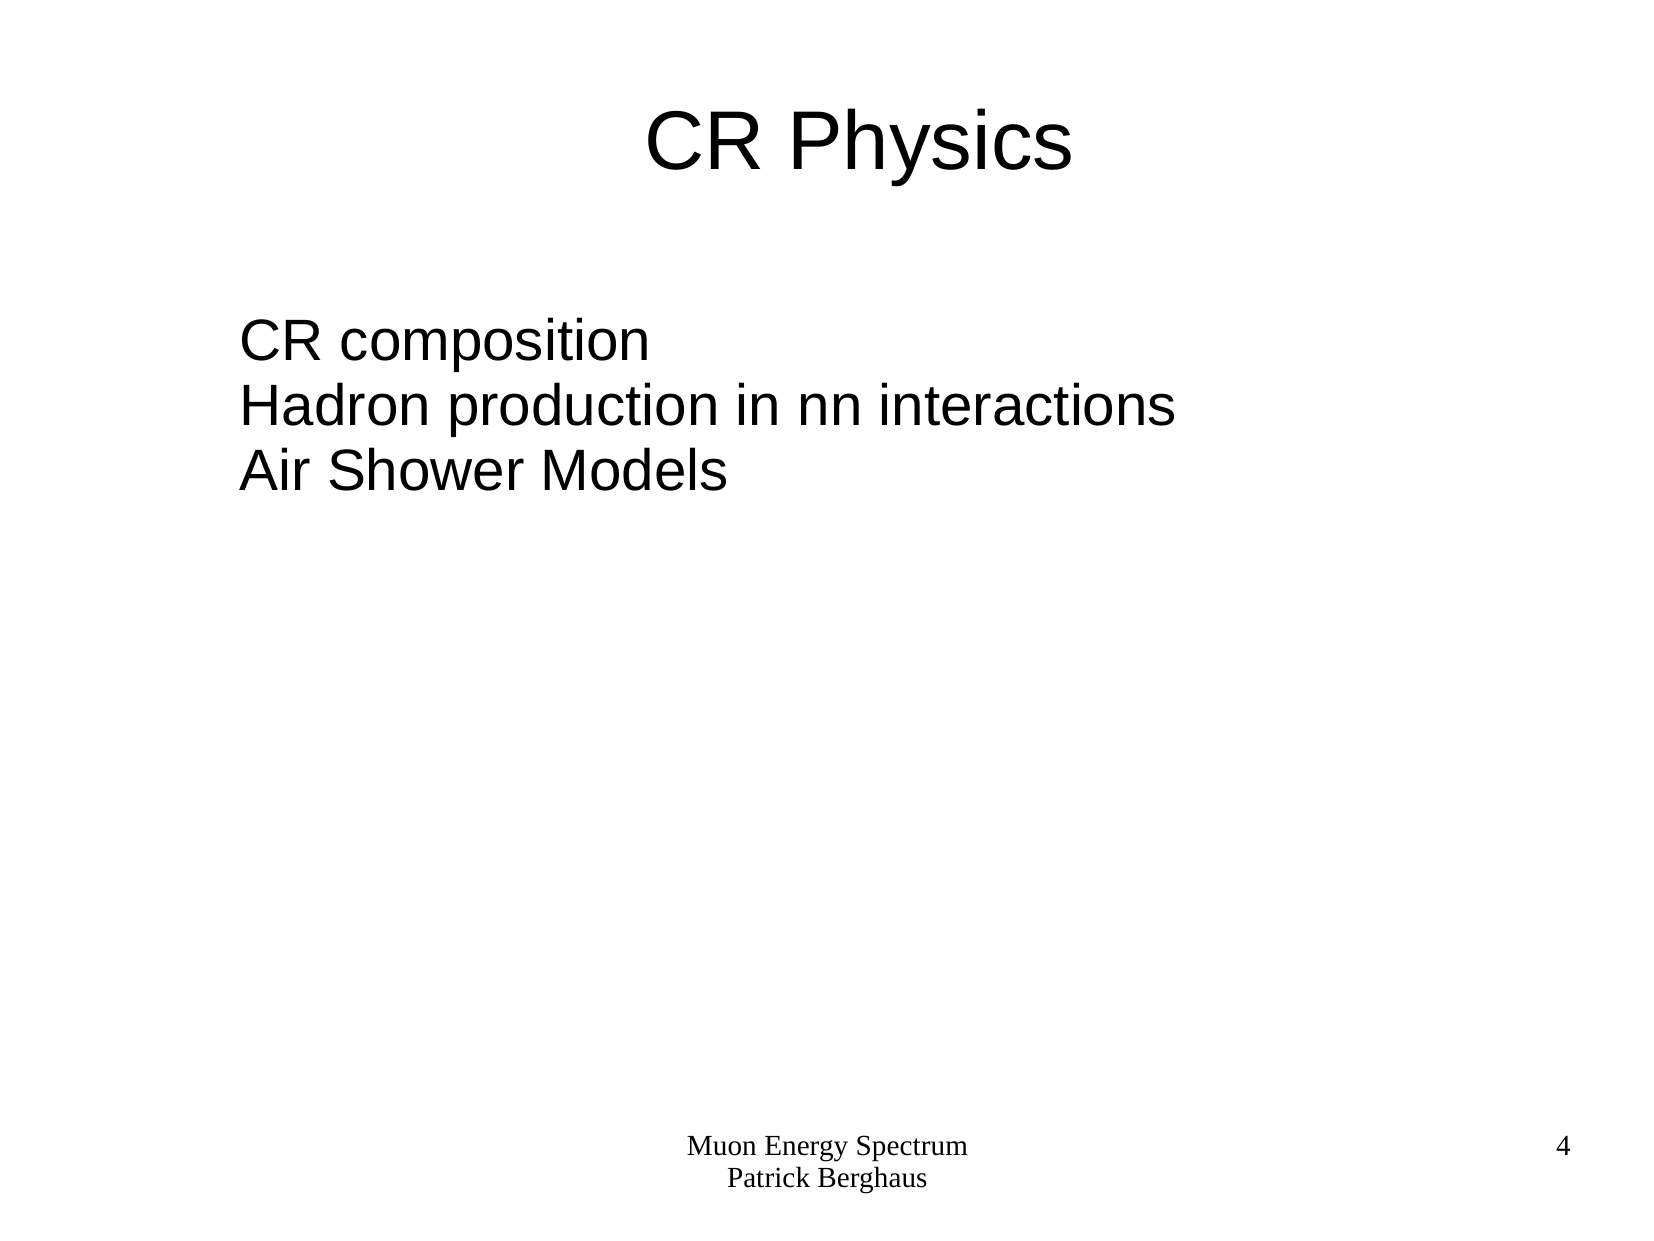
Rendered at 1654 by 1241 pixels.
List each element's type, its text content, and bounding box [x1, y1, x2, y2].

text_box CR composition Hadron production in nn interactions Air Shower Models [225, 300, 1194, 575]
text_box CR Physics [629, 86, 1088, 226]
